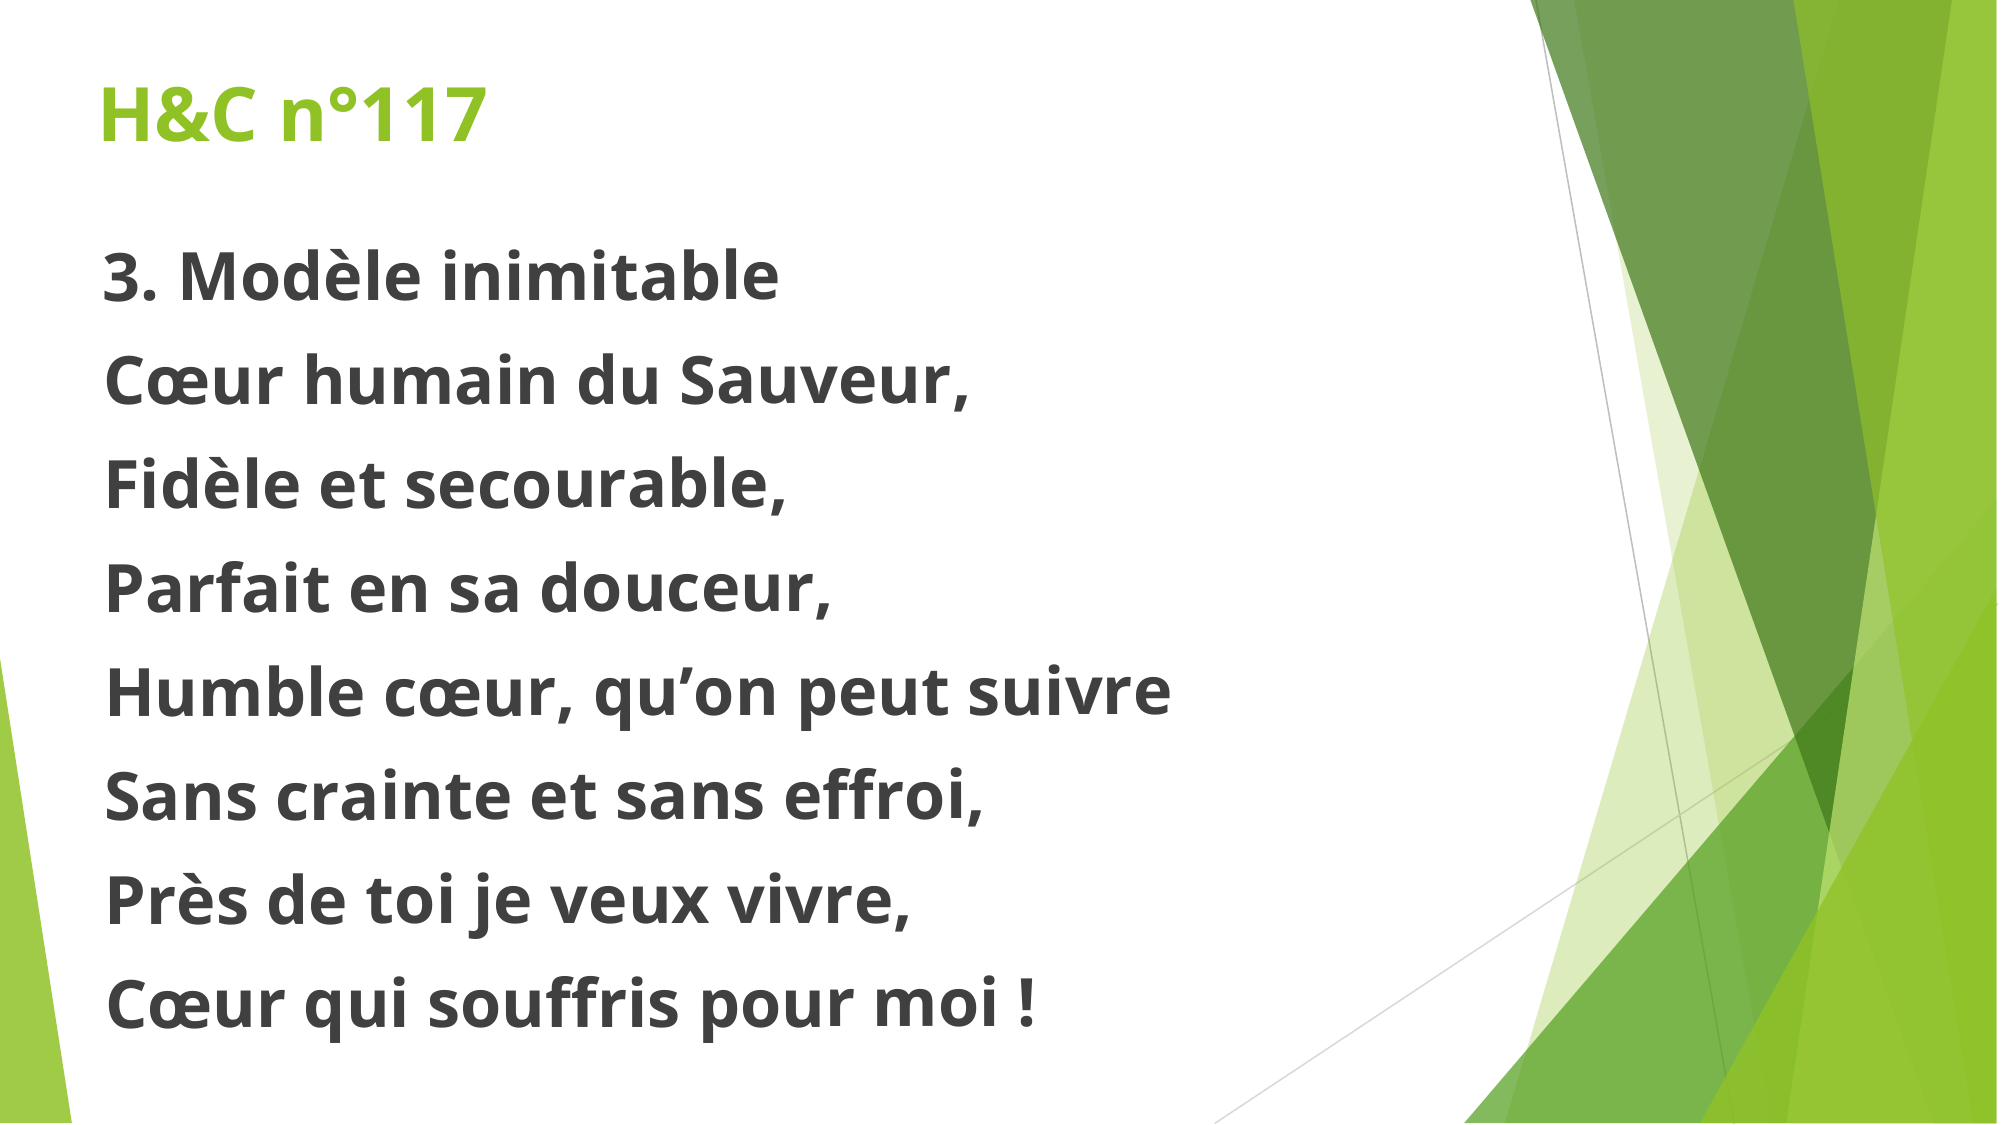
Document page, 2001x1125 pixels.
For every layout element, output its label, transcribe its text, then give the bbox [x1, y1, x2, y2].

text_box 3. Modèle inimitable Cœur humain du Sauveur, Fidèle et secourable, Parfait en sa douceur, Humble cœur, qu’on peut suivre Sans crainte et sans effroi, Près de toi je veux vivre, Cœur qui souffris pour moi ! [87, 209, 1974, 1082]
text_box H&C n°117 [82, 59, 674, 166]
